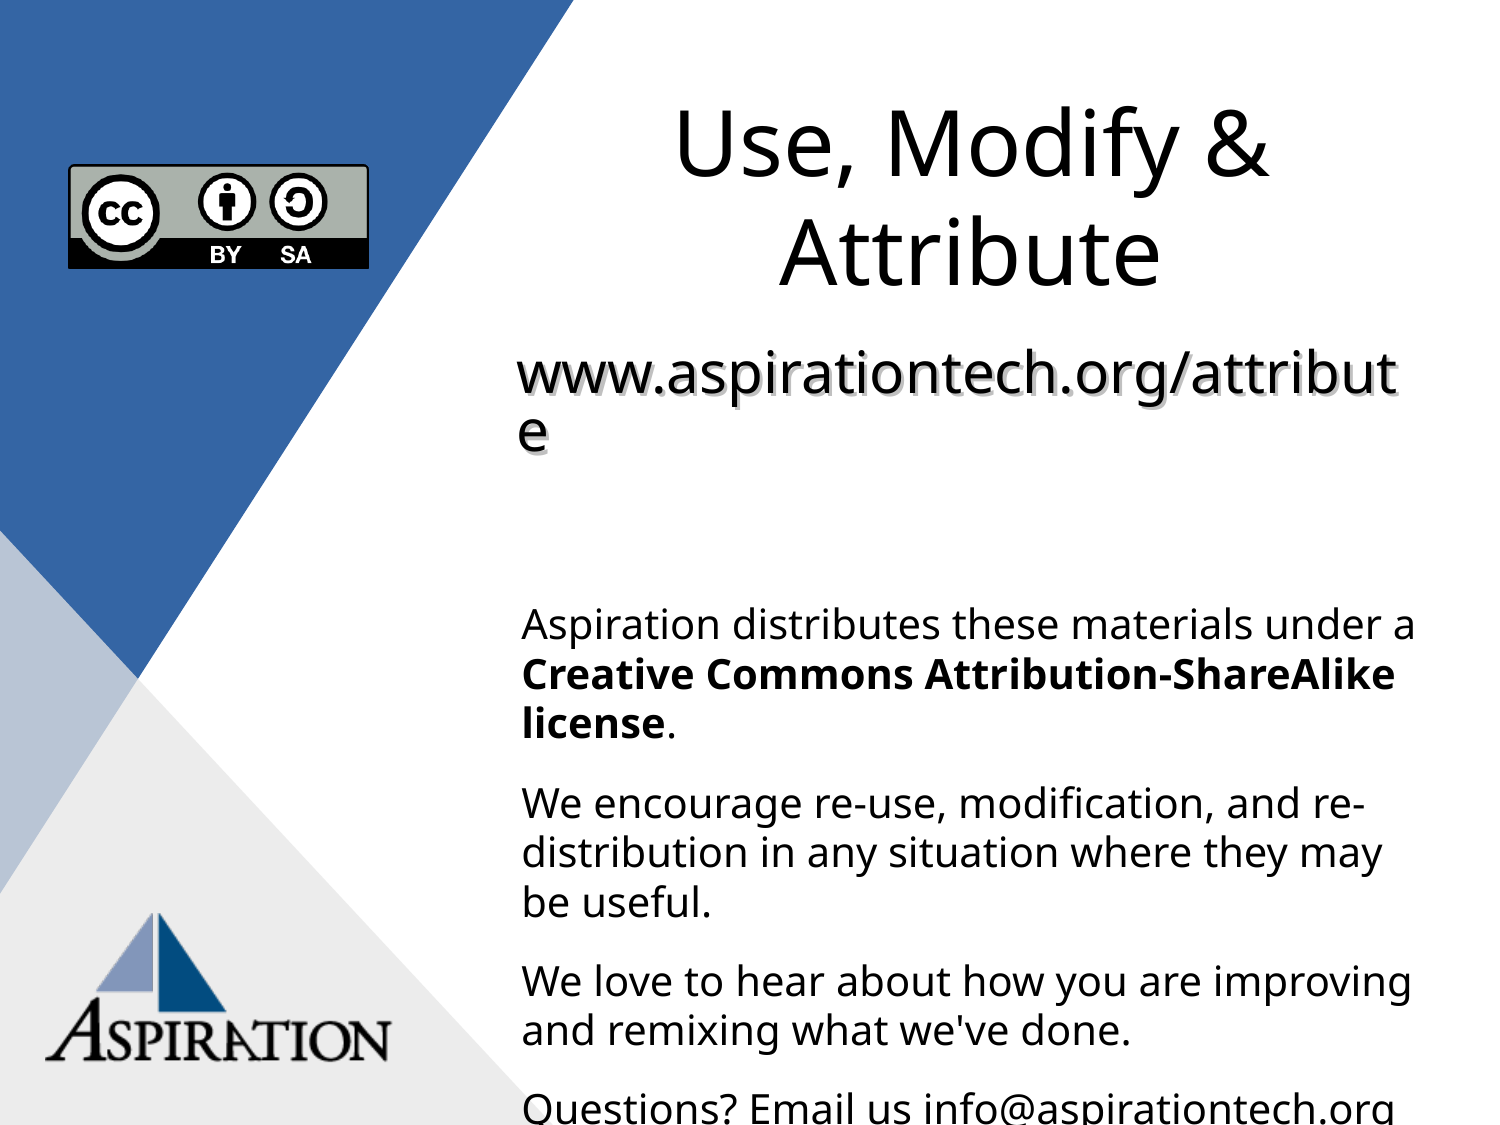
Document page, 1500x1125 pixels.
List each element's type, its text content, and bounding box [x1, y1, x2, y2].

title Use, Modify & Attribute [476, 103, 1467, 292]
list www.aspirationtech.org/attribute Aspiration distributes these materials under a Creative Commons Attribution-ShareAlike license. We encourage re-use, modification, and re-distribution in any situation where they may be useful. We love to hear about how you are improving and remixing what we've done. Questions? Email us info@aspirationtech.org [465, 333, 1425, 1125]
picture [45, 913, 394, 1081]
picture [68, 164, 369, 269]
